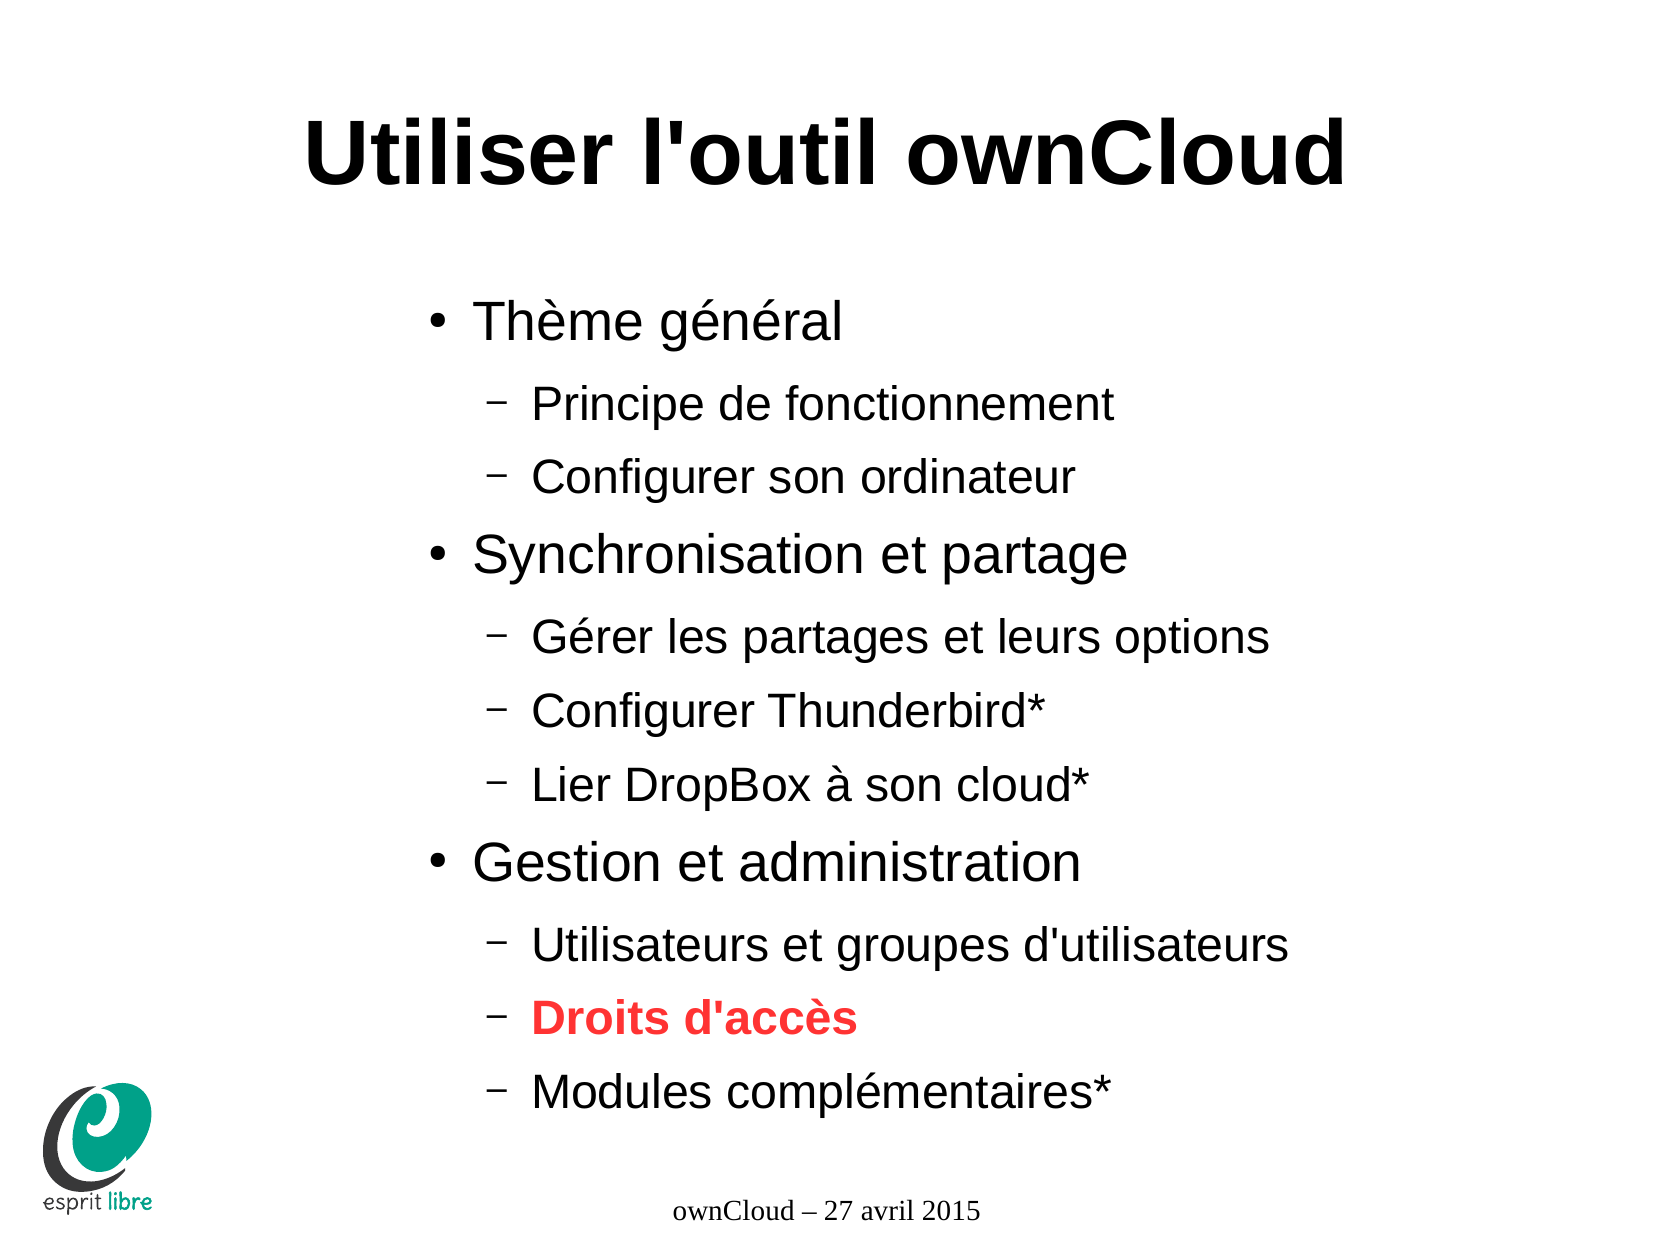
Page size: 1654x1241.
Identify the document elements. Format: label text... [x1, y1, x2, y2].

title Utiliser l'outil ownCloud [82, 49, 1571, 257]
list Thème général Principe de fonctionnement Configurer son ordinateur Synchronisation et partage Gérer les partages et leurs options Configurer Thunderbird* Lier DropBox à son cloud* Gestion et administration Utilisateurs et groupes d'utilisateurs Droits d'accès Modules complémentaires* [413, 290, 1571, 1123]
